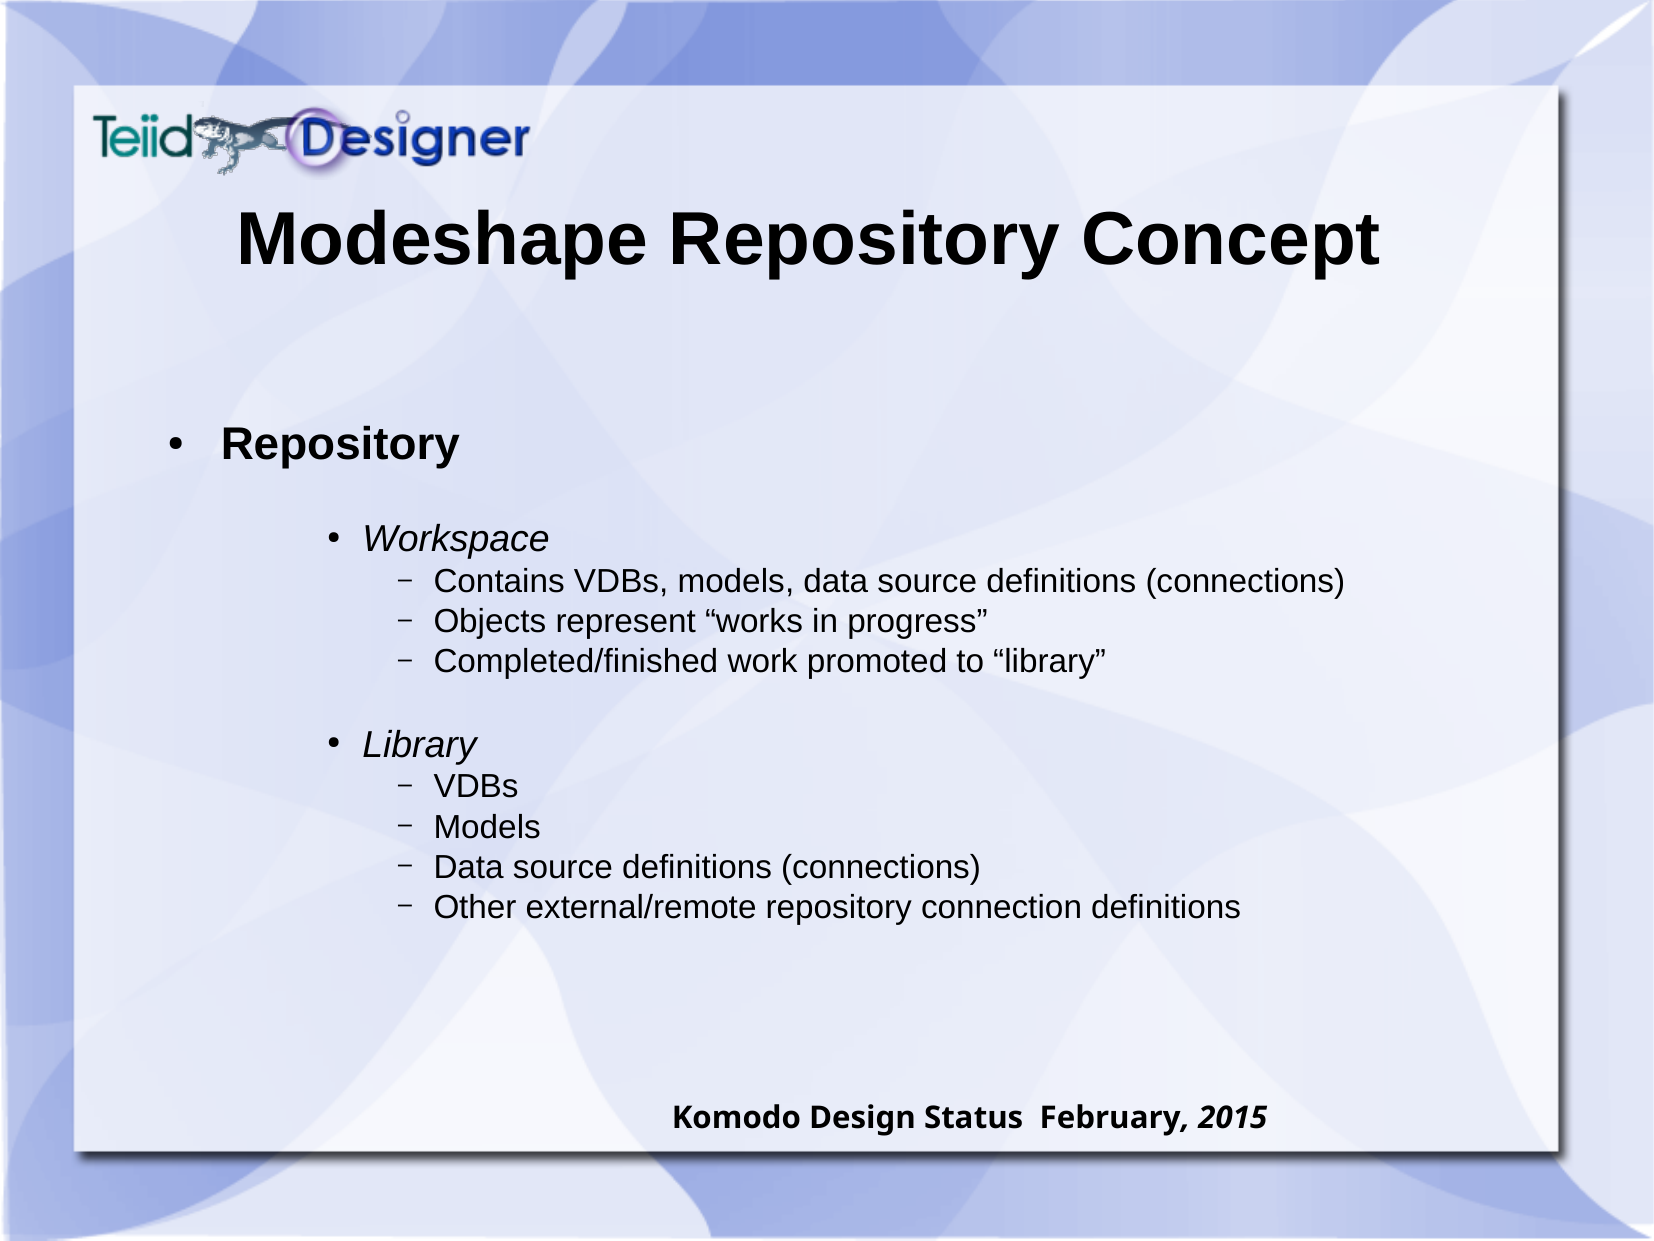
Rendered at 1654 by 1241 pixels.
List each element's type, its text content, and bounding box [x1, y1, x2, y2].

picture [0, 0, 1654, 1241]
title Modeshape Repository Concept [82, 135, 1536, 343]
text_box Repository Workspace Contains VDBs, models, data source definitions (connections) Objects represent “works in progress” Completed/finished work promoted to “library” Library VDBs Models Data source definitions (connections) Other external/remote repository connection definitions [150, 418, 1426, 929]
